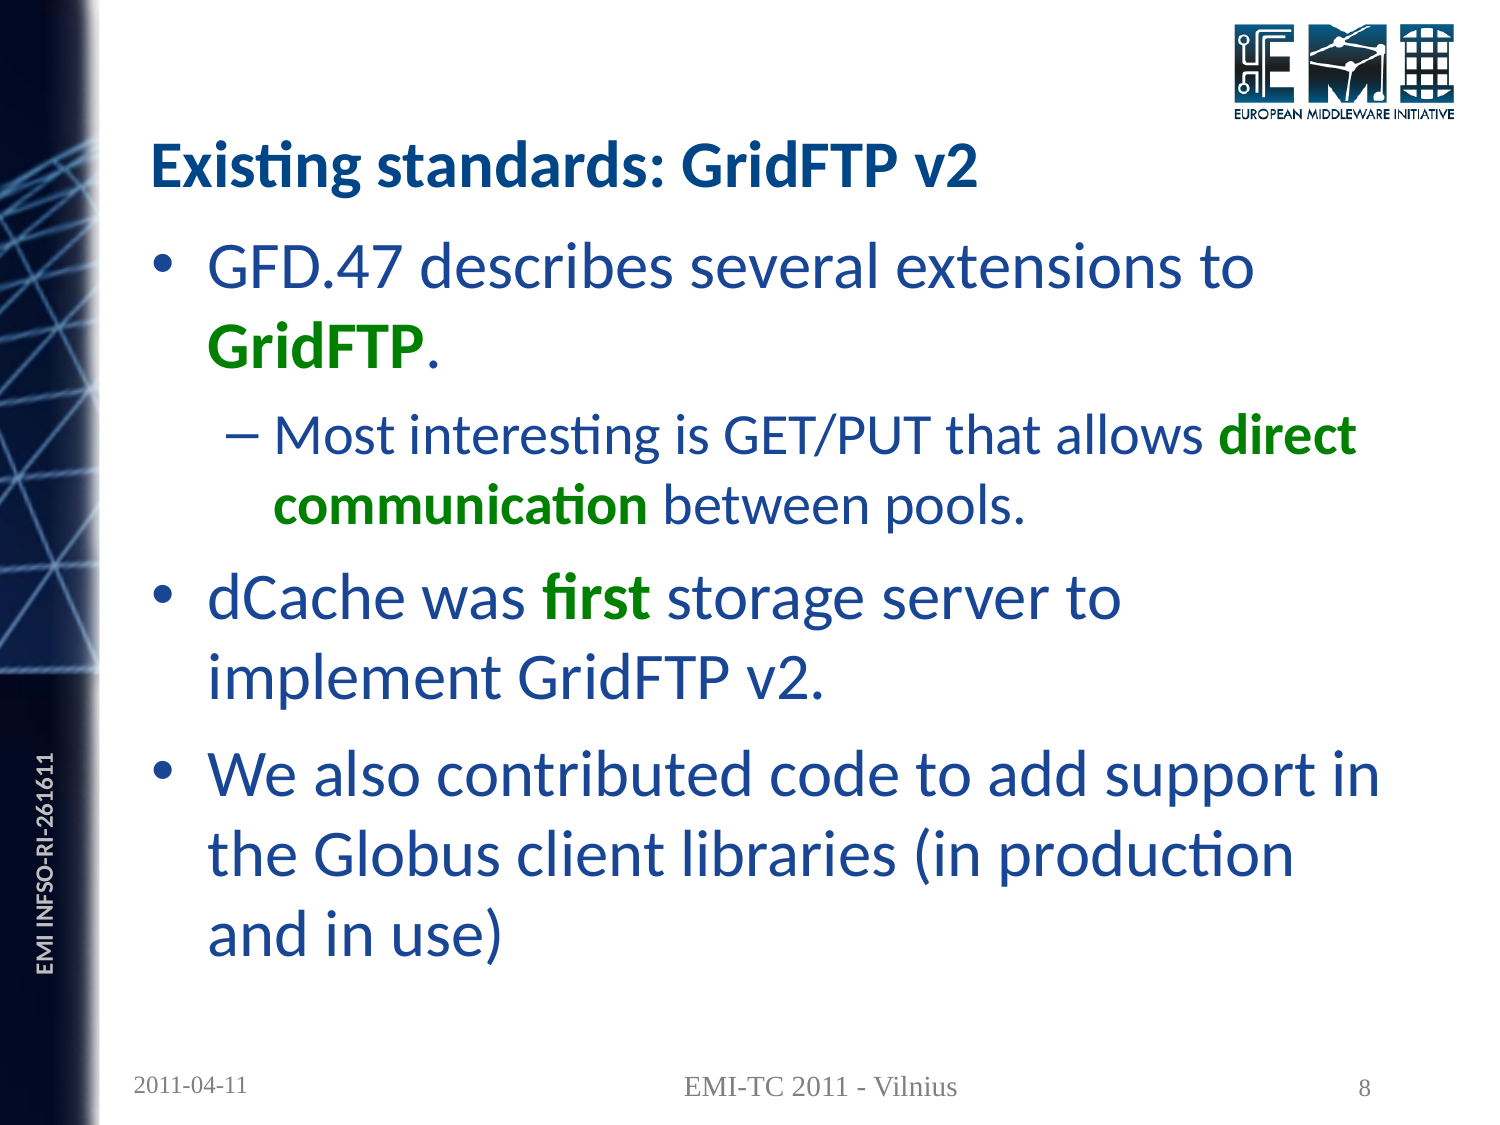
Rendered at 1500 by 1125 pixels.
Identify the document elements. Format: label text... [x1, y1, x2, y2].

picture [1185, 8, 1500, 115]
title Existing standards: GridFTP v2 [150, 115, 1500, 207]
picture [0, 0, 111, 1125]
list GFD.47 describes several extensions to GridFTP. Most interesting is GET/PUT that allows direct communication between pools. dCache was first storage server to implement GridFTP v2. We also contributed code to add support in the Globus client libraries (in production and in use) [151, 221, 1388, 1040]
